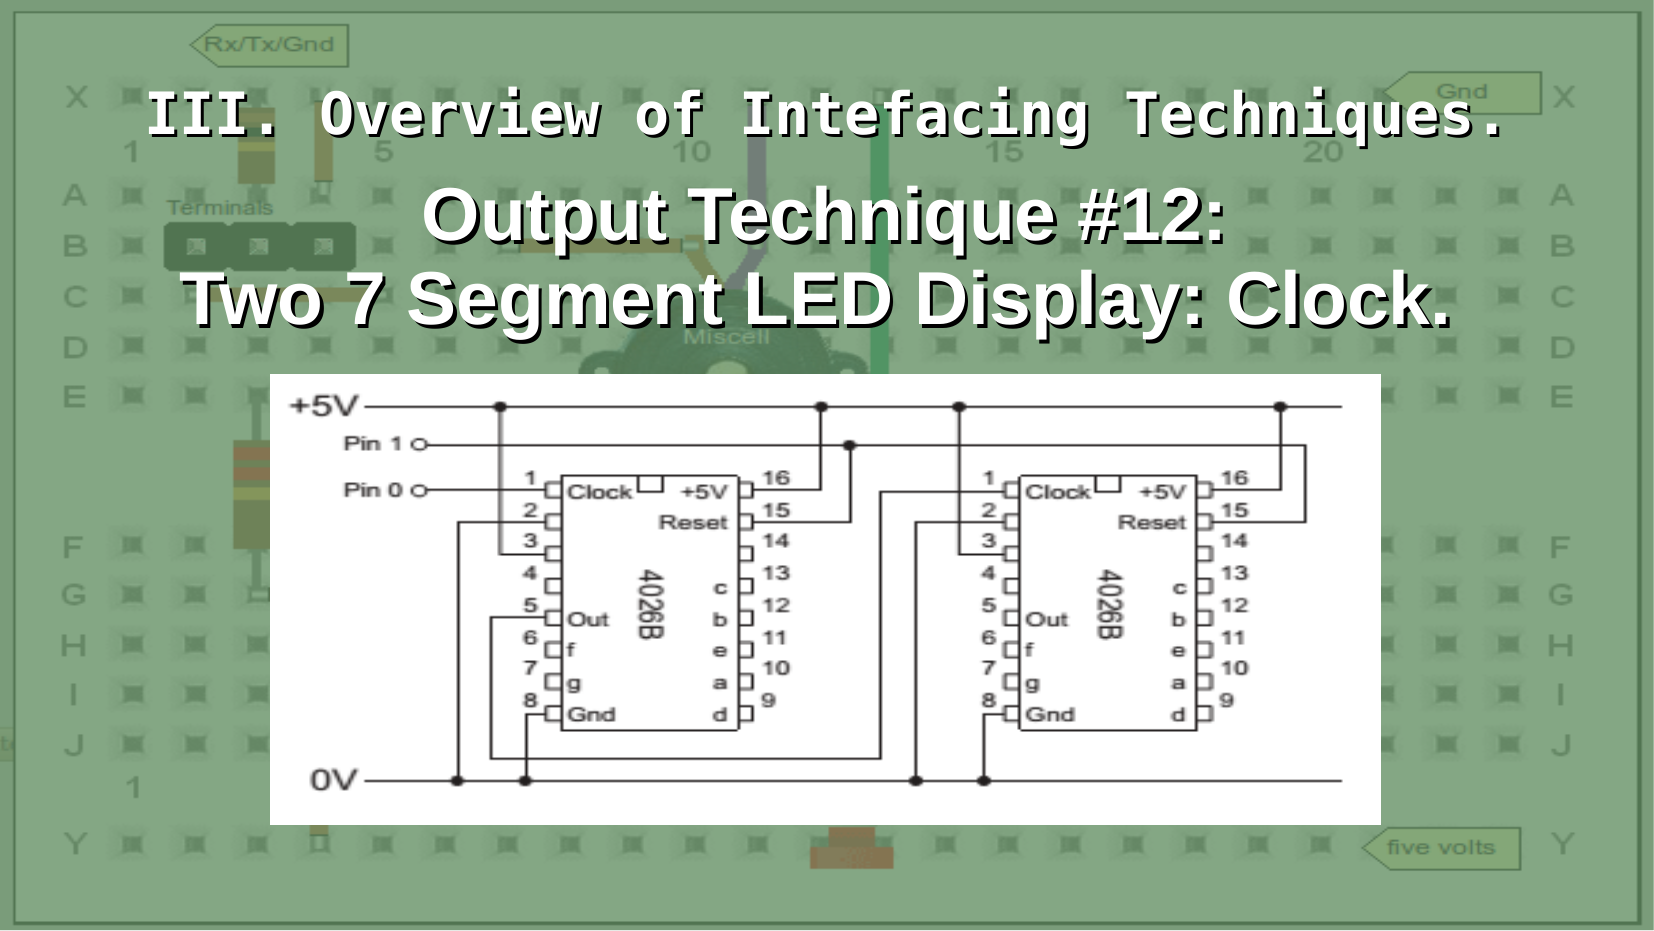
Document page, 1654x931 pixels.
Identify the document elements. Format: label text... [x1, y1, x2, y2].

picture [0, 0, 1654, 931]
title III. Overview of Intefacing Techniques. [82, 28, 1571, 202]
subtitle Output Technique #12: Two 7 Segment LED Display: Clock. [71, 172, 1561, 856]
